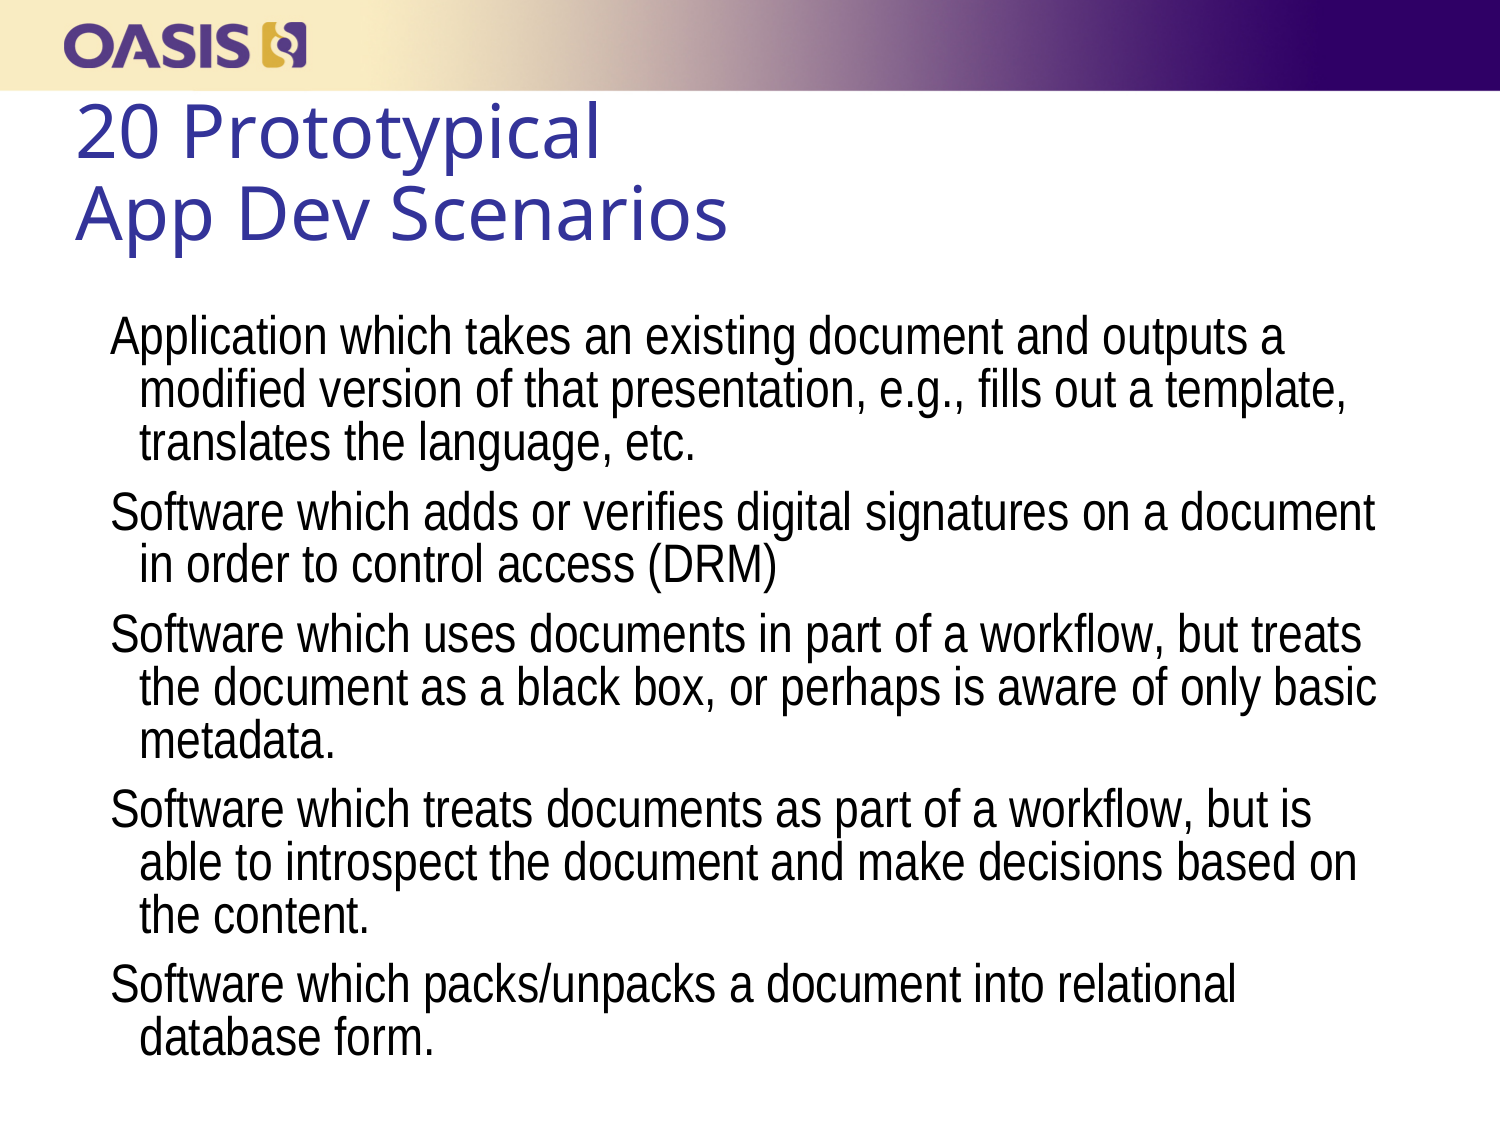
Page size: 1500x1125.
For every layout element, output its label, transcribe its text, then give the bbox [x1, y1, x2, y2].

title 20 Prototypical App Dev Scenarios [75, 79, 1438, 271]
picture [0, 0, 1500, 1125]
list Application which takes an existing document and outputs a modified version of that presentation, e.g., fills out a template, translates the language, etc. Software which adds or verifies digital signatures on a document in order to control access (DRM) Software which uses documents in part of a workflow, but treats the document as a black box, or perhaps is aware of only basic metadata. Software which treats documents as part of a workflow, but is able to introspect the document and make decisions based on the content. Software which packs/unpacks a document into relational database form. [110, 312, 1392, 1068]
